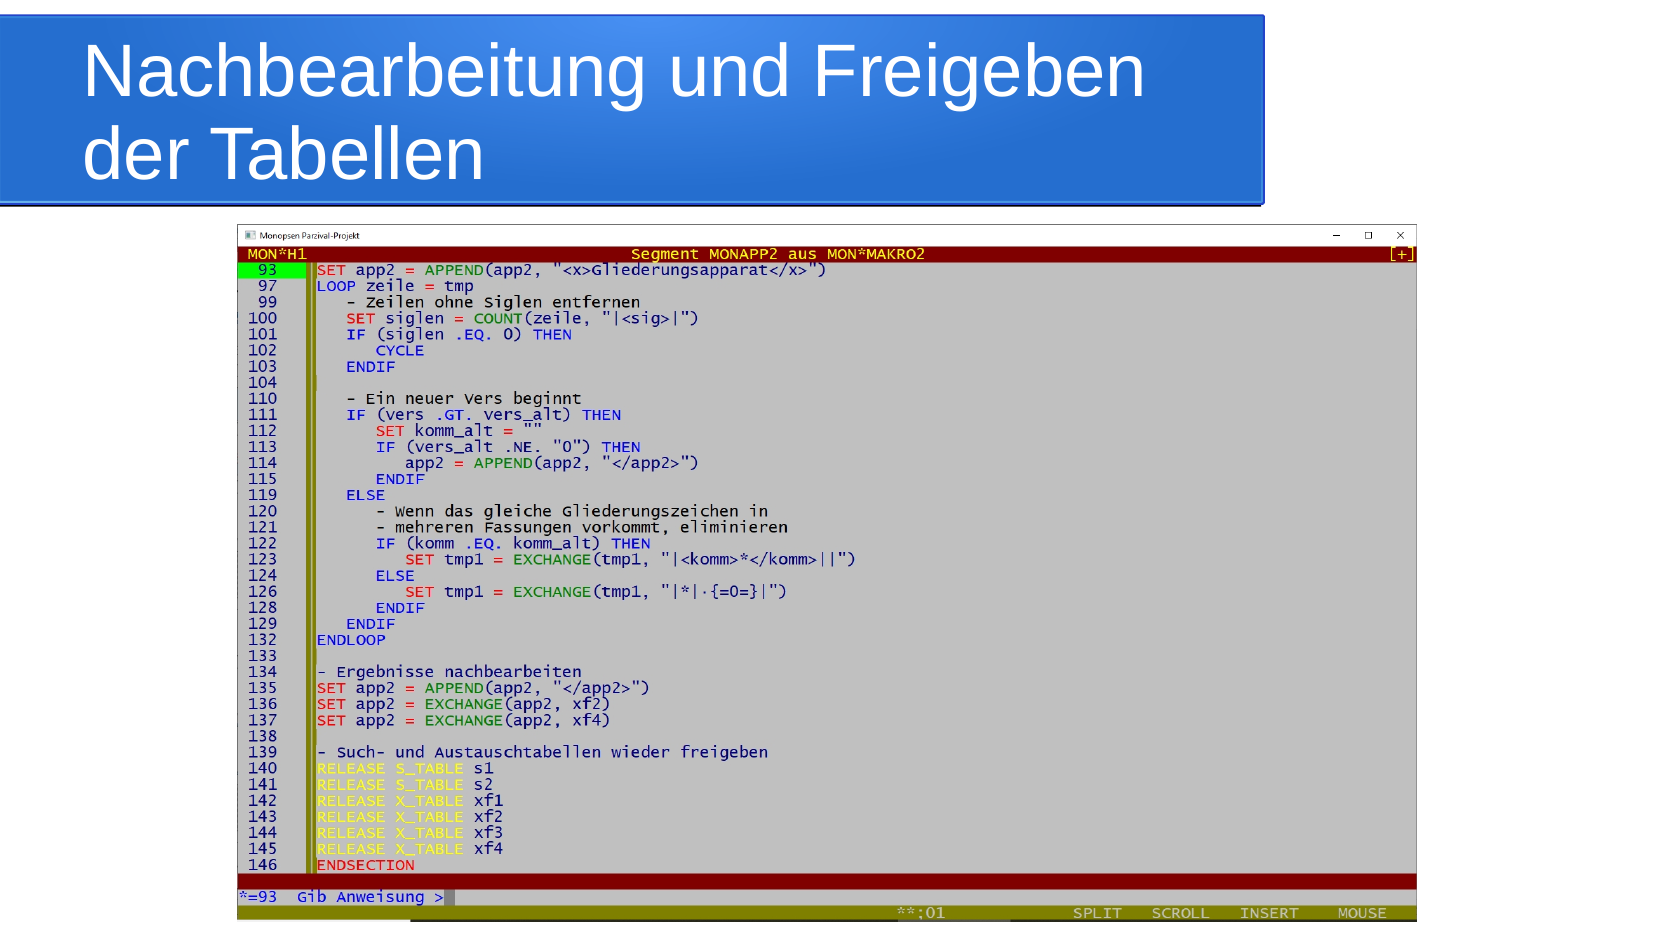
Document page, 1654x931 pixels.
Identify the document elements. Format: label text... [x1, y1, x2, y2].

title Nachbearbeitung und Freigeben der Tabellen [82, 29, 1235, 196]
picture [237, 224, 1417, 922]
